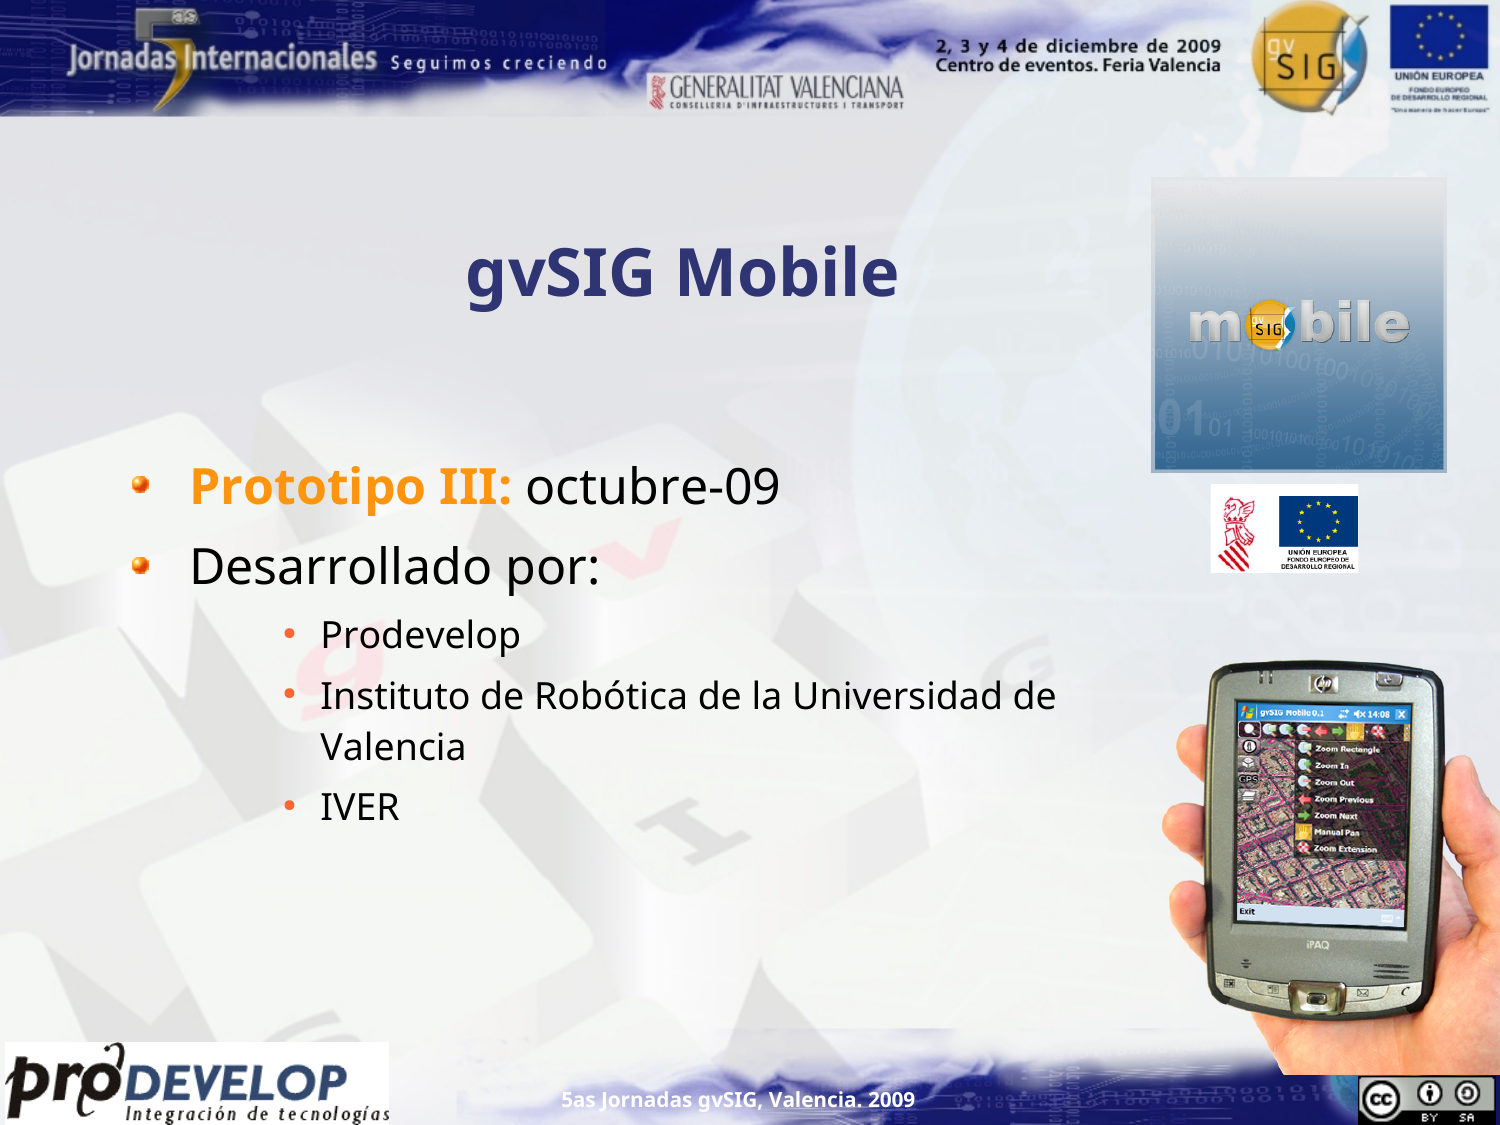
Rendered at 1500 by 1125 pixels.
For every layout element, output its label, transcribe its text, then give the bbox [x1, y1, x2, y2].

title gvSIG Mobile [8, 177, 1151, 365]
picture [0, 0, 1500, 1125]
list Prototipo III: octubre-09 Desarrollado por: Prodevelop Instituto de Robótica de la Universidad de Valencia IVER [118, 442, 1152, 857]
